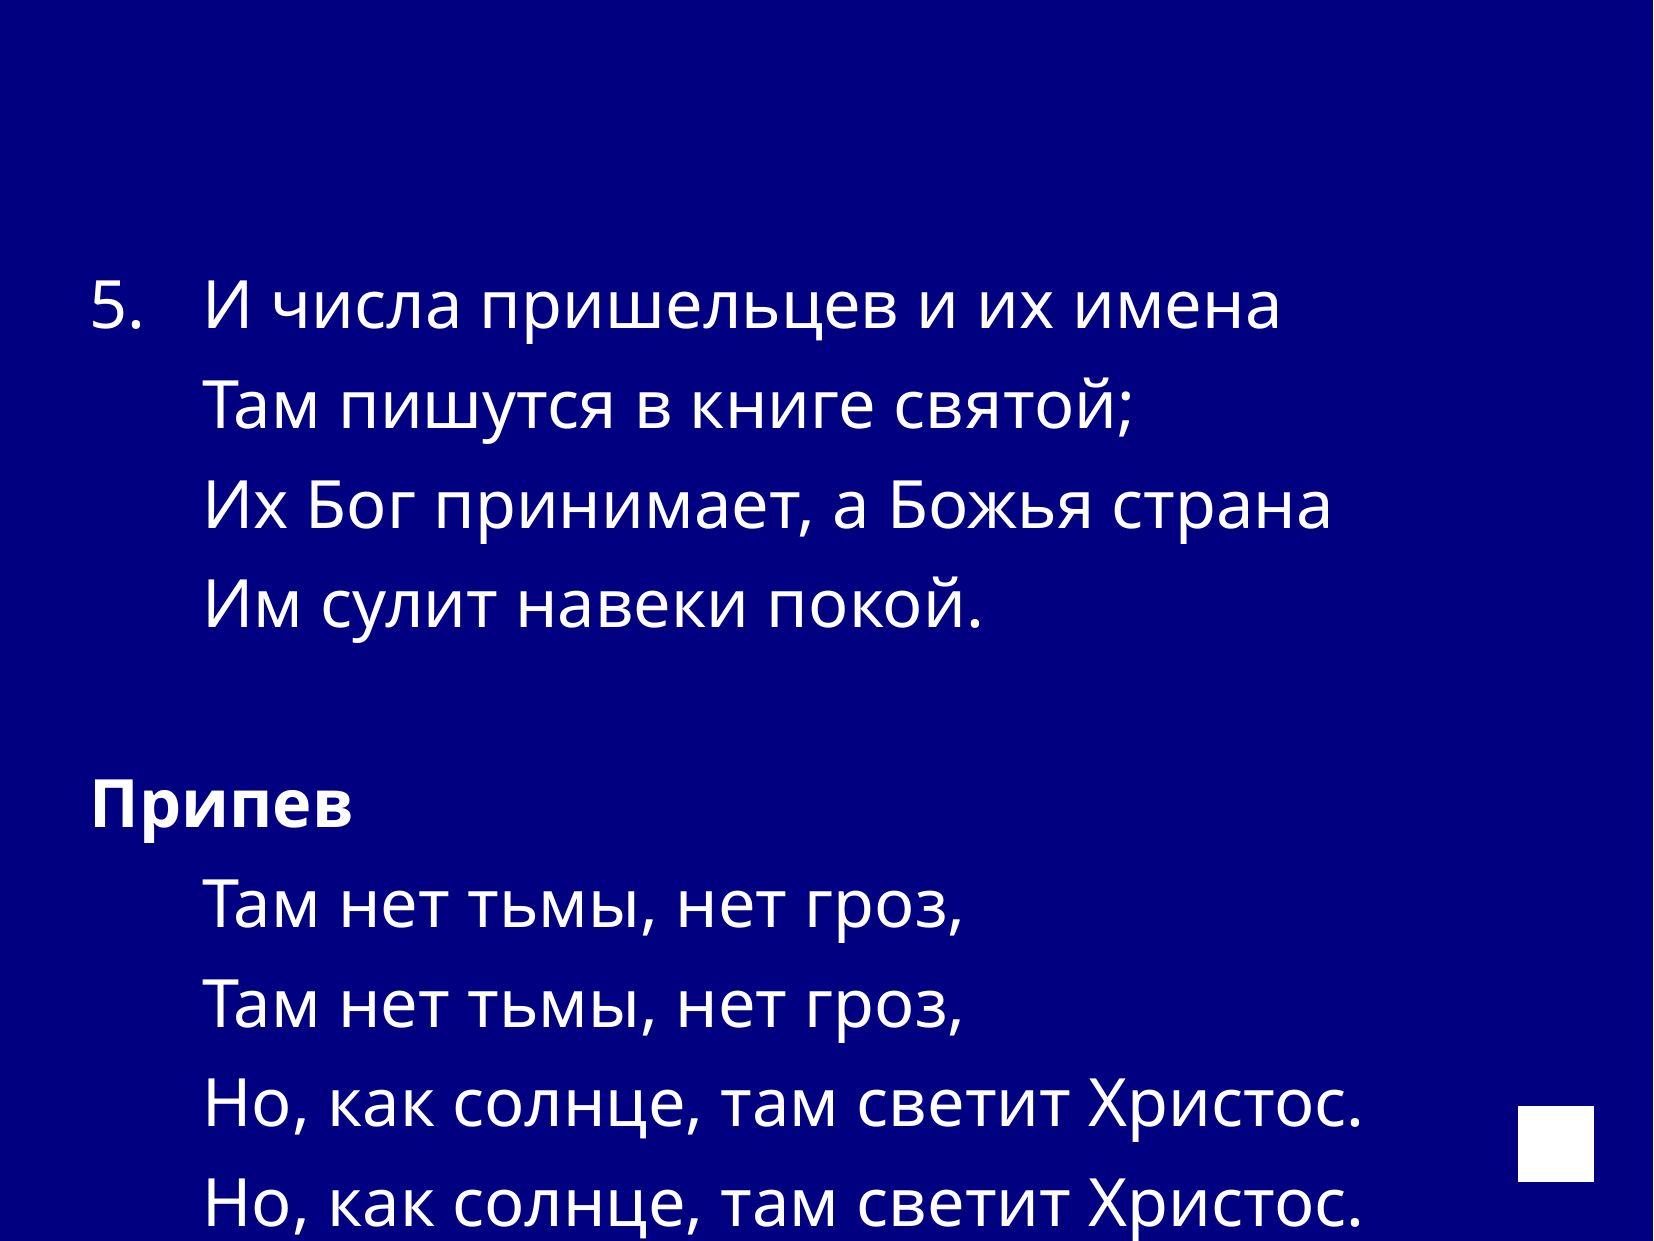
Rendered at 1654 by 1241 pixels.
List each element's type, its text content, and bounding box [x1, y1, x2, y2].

text_box [1518, 1106, 1594, 1182]
text_box 5. И числа пришельцев и их имена Там пишутся в книге святой; Их Бог принимает, а Божья страна Им сулит навеки покой. Припев Там нет тьмы, нет гроз, Там нет тьмы, нет гроз, Но, как солнце, там светит Христос. Но, как солнце, там светит Христос. [75, 150, 1576, 1163]
